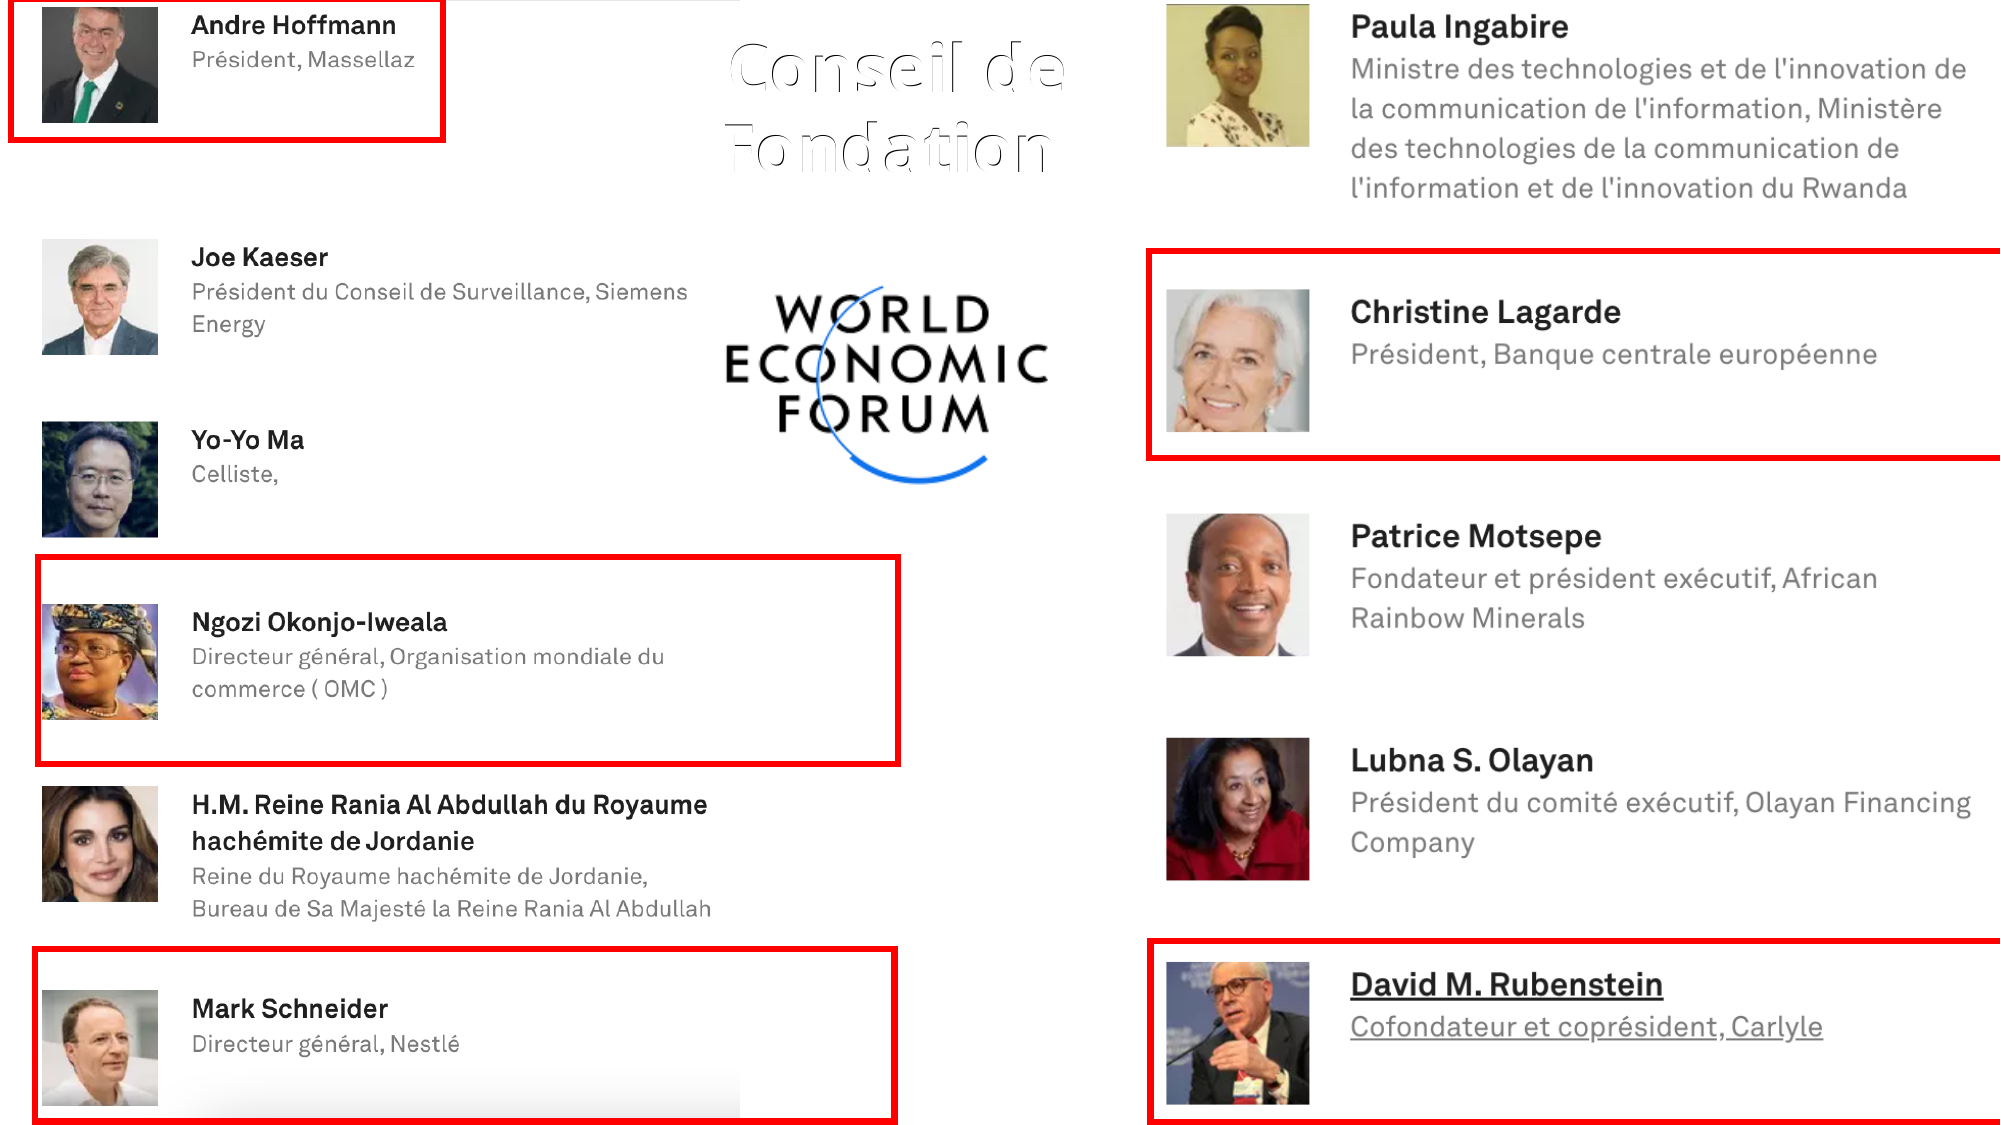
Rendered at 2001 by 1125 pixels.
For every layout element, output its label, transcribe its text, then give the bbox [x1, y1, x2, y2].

picture [1146, 0, 2000, 248]
text_box Conseil de Fondation [544, 19, 1251, 196]
picture [25, 2, 440, 137]
picture [25, 0, 1067, 1125]
picture [1152, 254, 2000, 455]
picture [1146, 461, 2000, 1125]
picture [1154, 944, 2000, 1119]
picture [41, 560, 740, 761]
picture [38, 952, 740, 1118]
